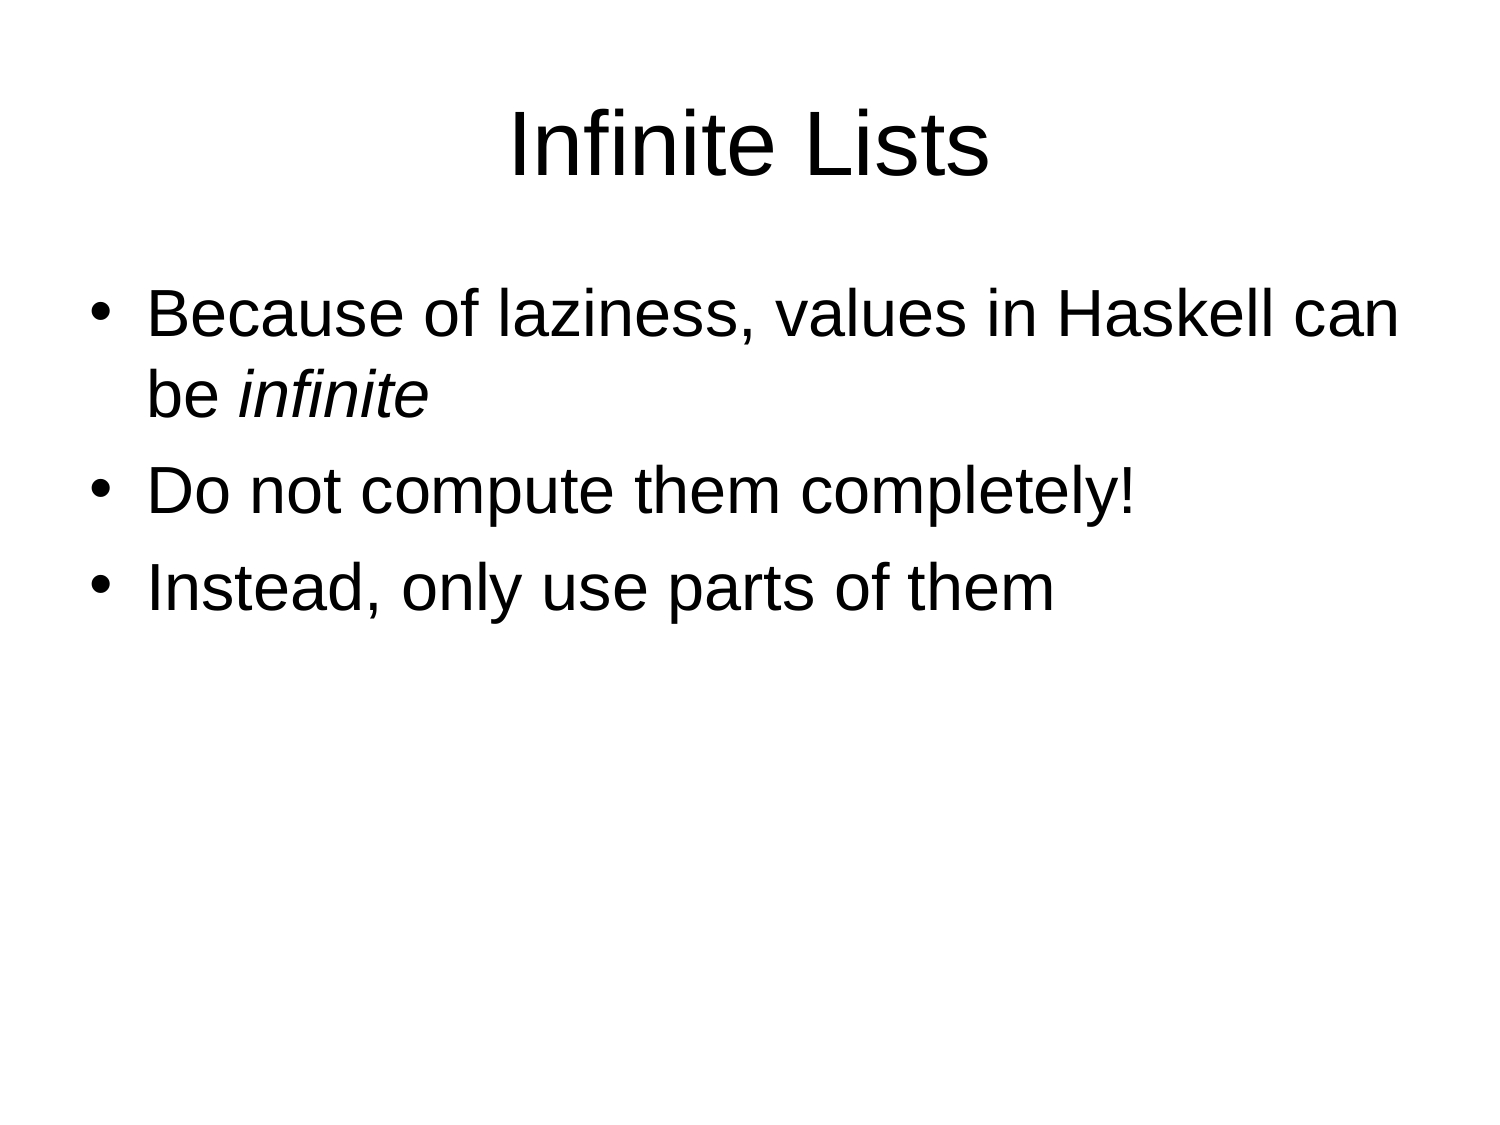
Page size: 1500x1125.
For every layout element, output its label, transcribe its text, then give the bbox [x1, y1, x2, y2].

title Infinite Lists [75, 45, 1426, 233]
list Because of laziness, values in Haskell can be infinite Do not compute them completely! Instead, only use parts of them [75, 262, 1426, 1005]
